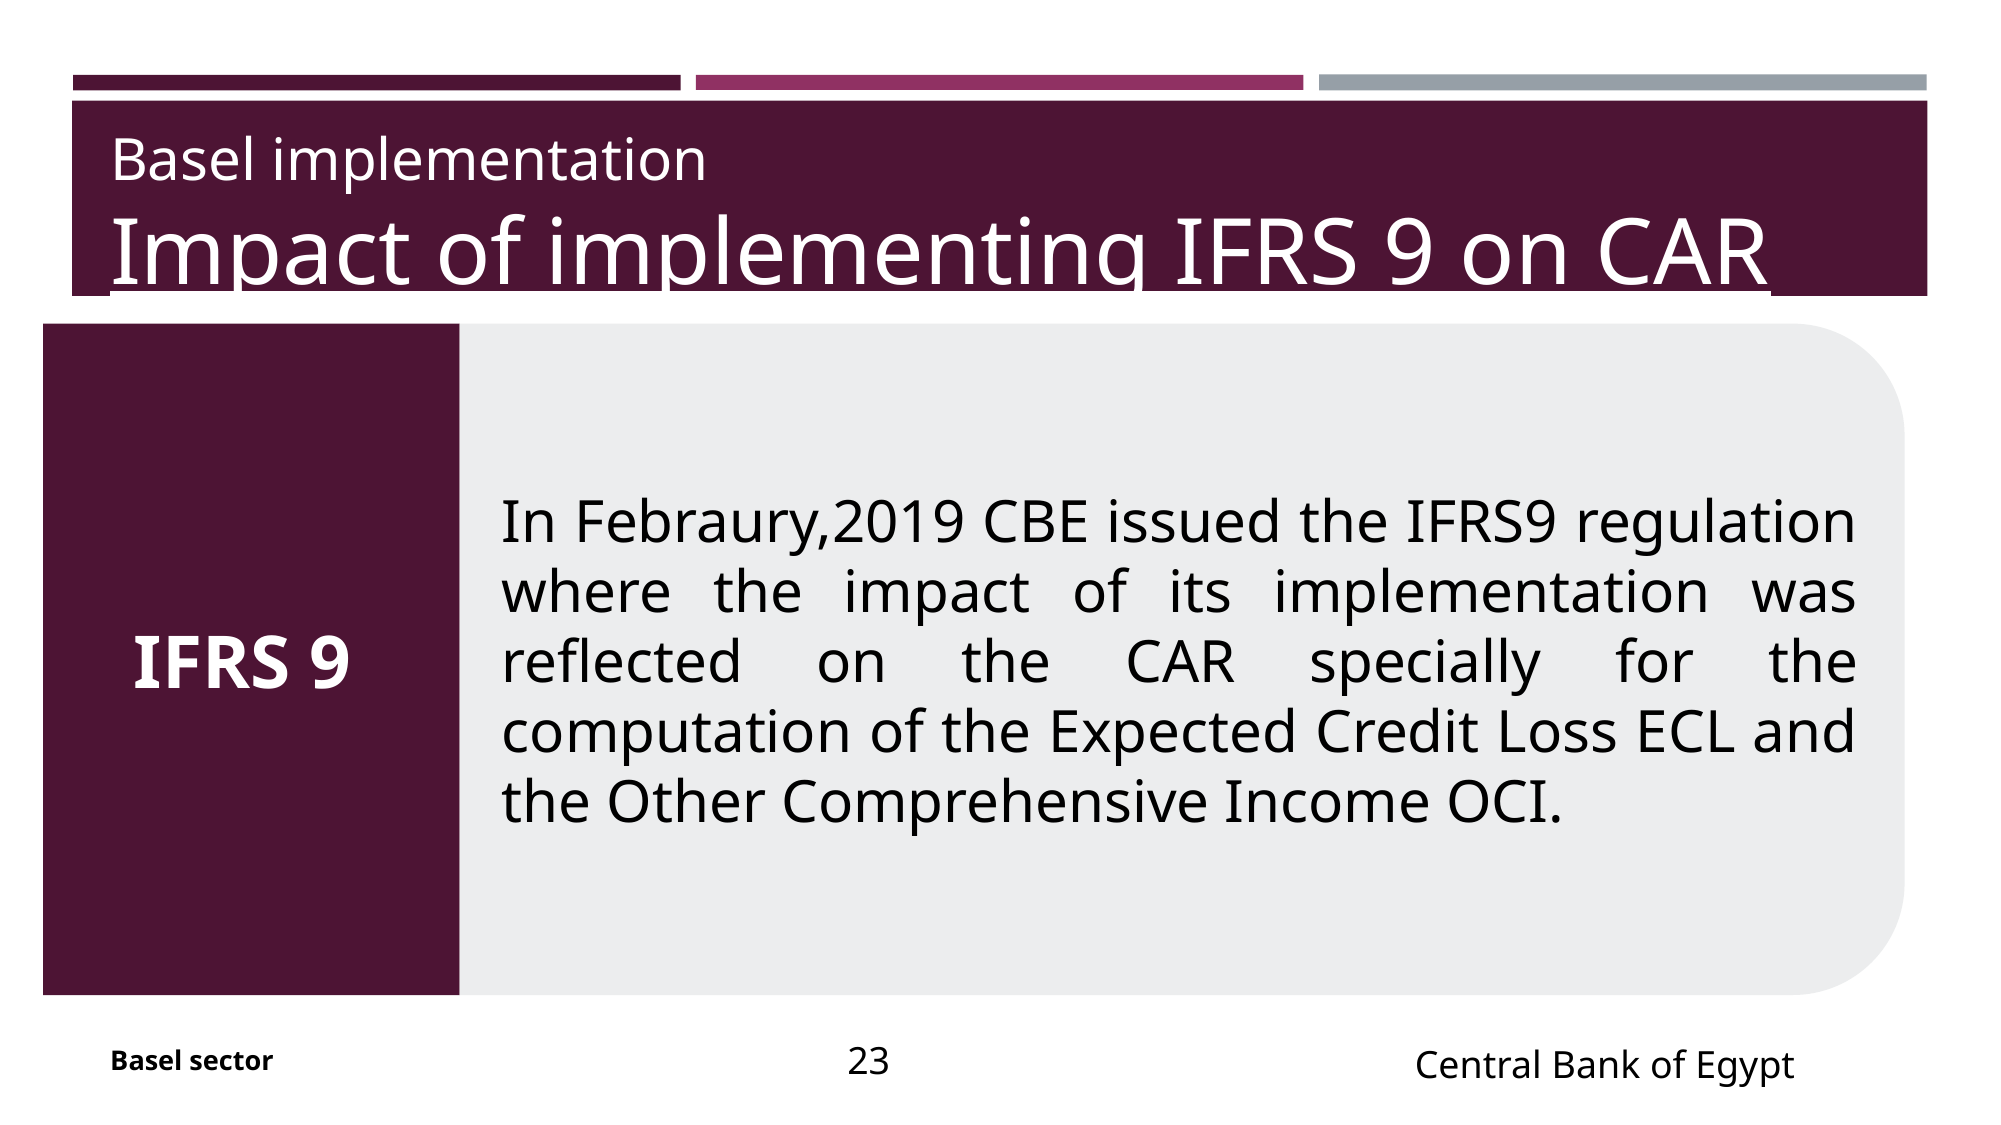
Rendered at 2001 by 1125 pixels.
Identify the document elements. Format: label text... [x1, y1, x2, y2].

footer Central Bank of Egypt [1400, 1033, 1905, 1094]
slide_number <numéro> [832, 1029, 1006, 1090]
title Basel implementation Impact of implementing IFRS 9 on CAR [95, 115, 1905, 282]
list IFRS 9 [43, 323, 459, 996]
text_box In Febraury,2019 CBE issued the IFRS9 regulation where the impact of its implementation was reflected on the CAR specially for the computation of the Expected Credit Loss ECL and the Other Comprehensive Income OCI. [459, 323, 1905, 996]
